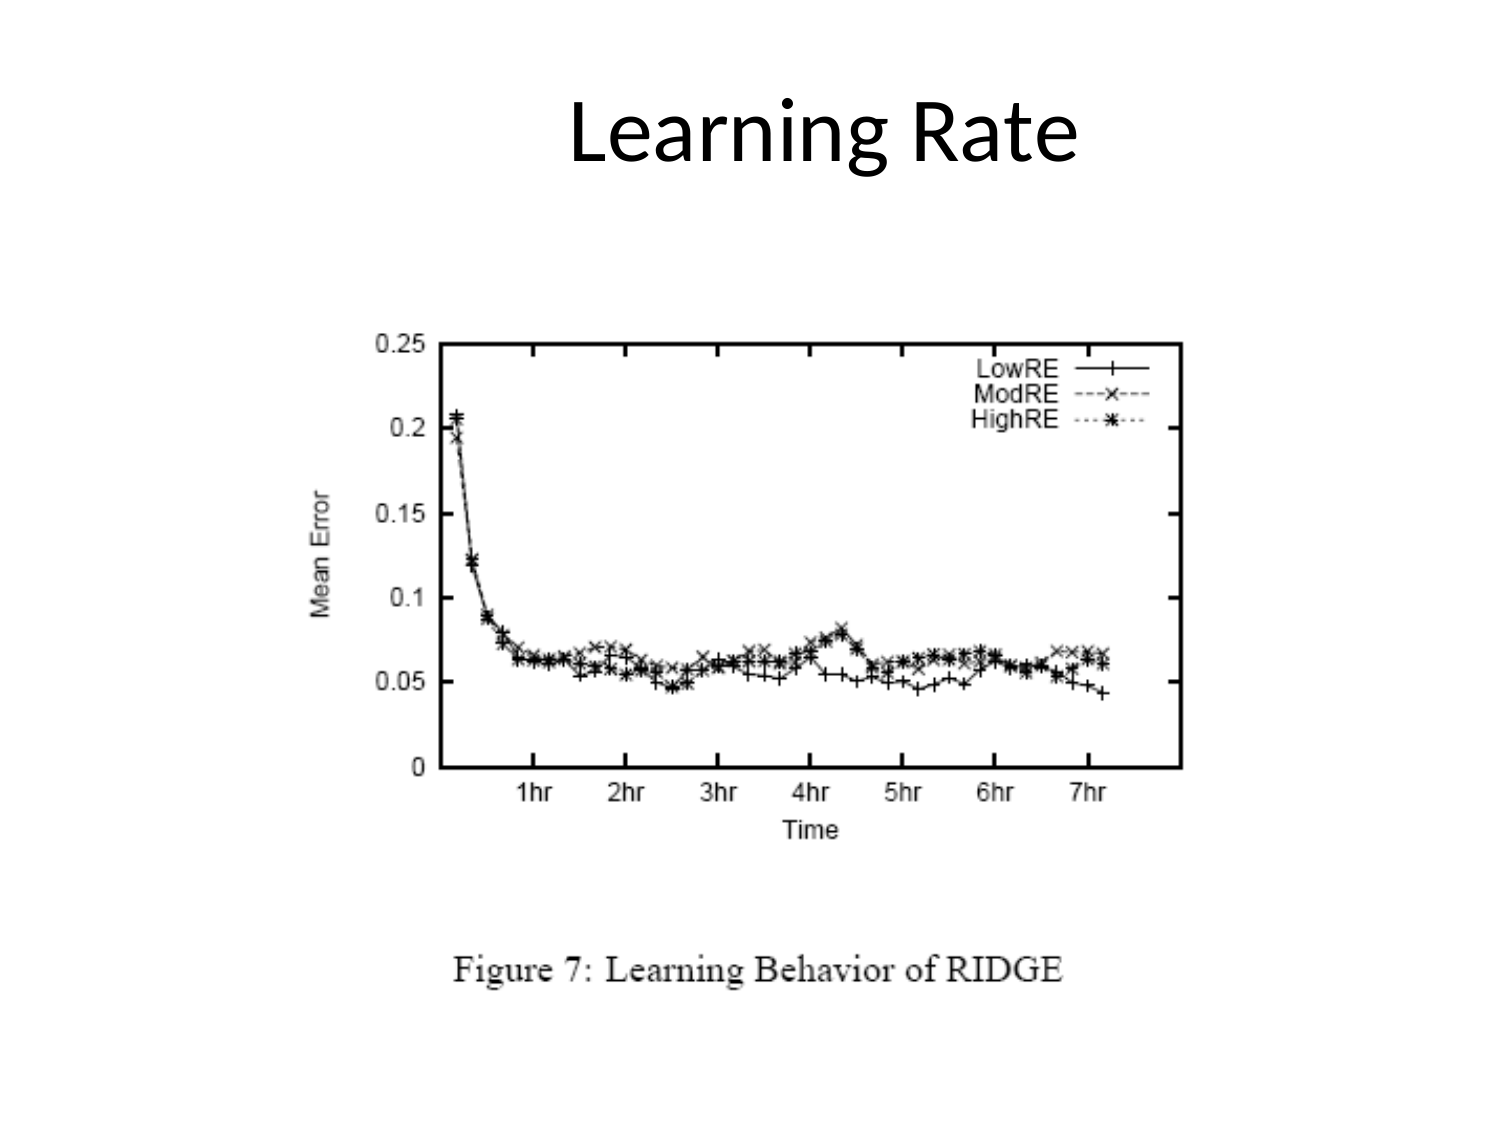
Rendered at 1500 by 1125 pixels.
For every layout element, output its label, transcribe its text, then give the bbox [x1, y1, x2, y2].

picture [280, 288, 1238, 1024]
title Learning Rate [75, 45, 1426, 233]
